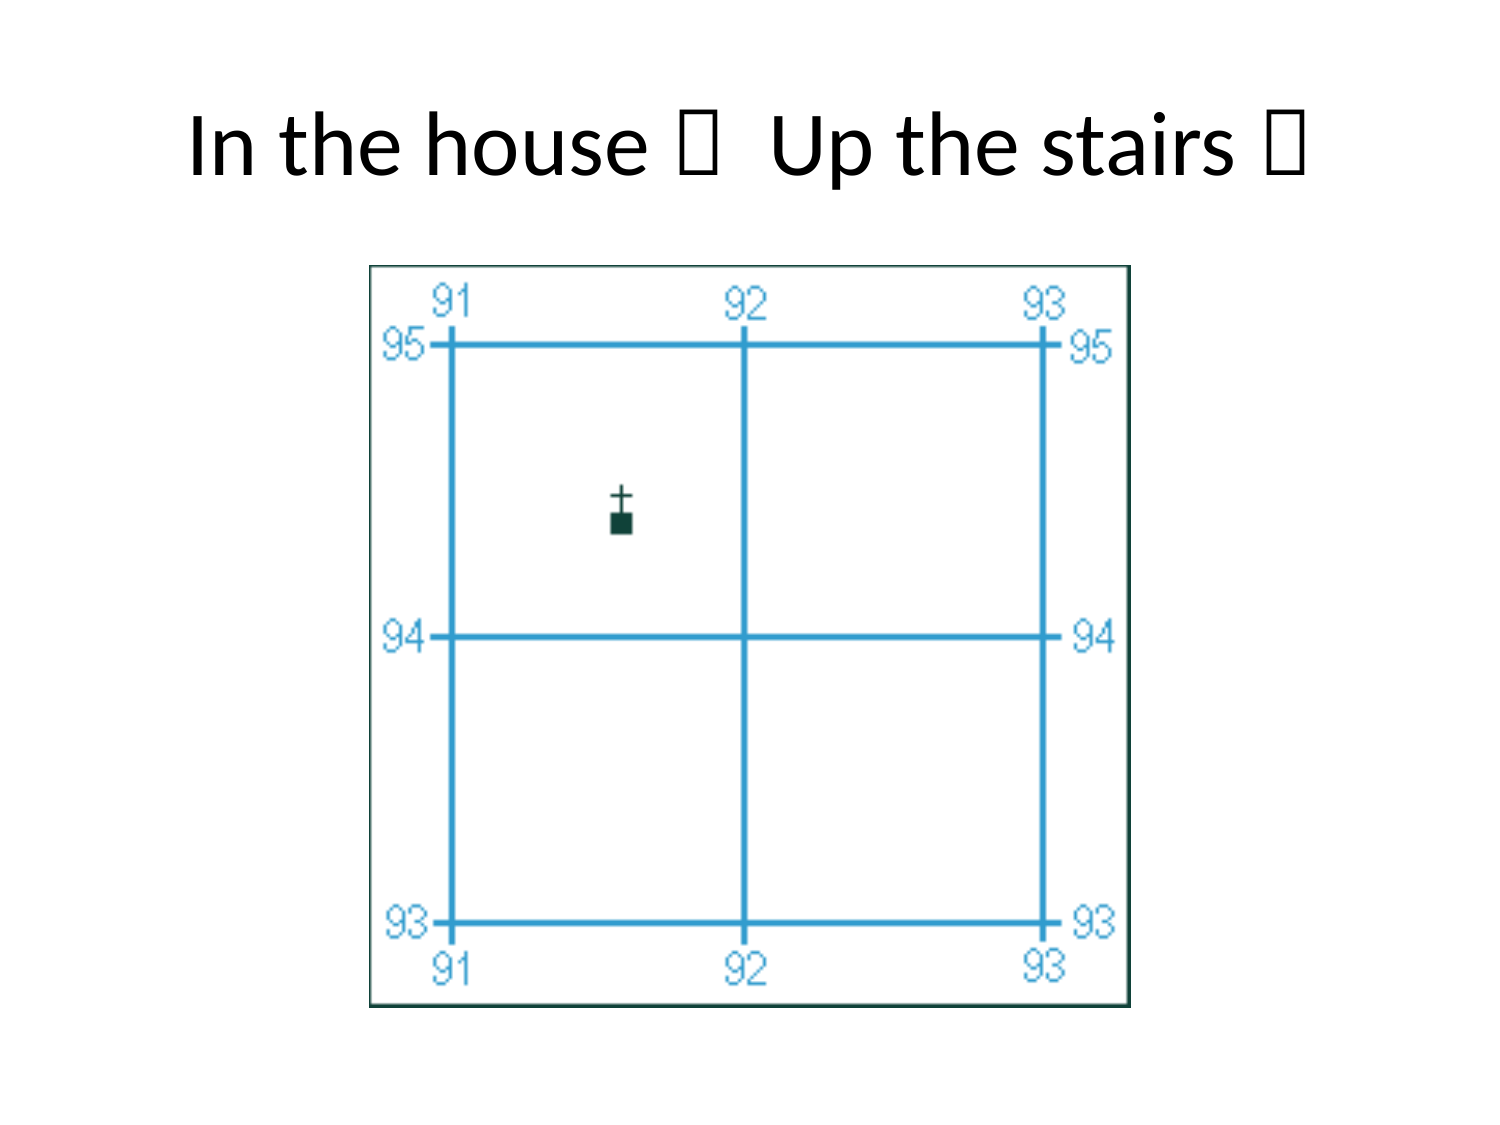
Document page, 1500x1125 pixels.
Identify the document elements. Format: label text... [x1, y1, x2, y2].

picture [75, 265, 1425, 1008]
title In the house  Up the stairs  [75, 45, 1425, 233]
